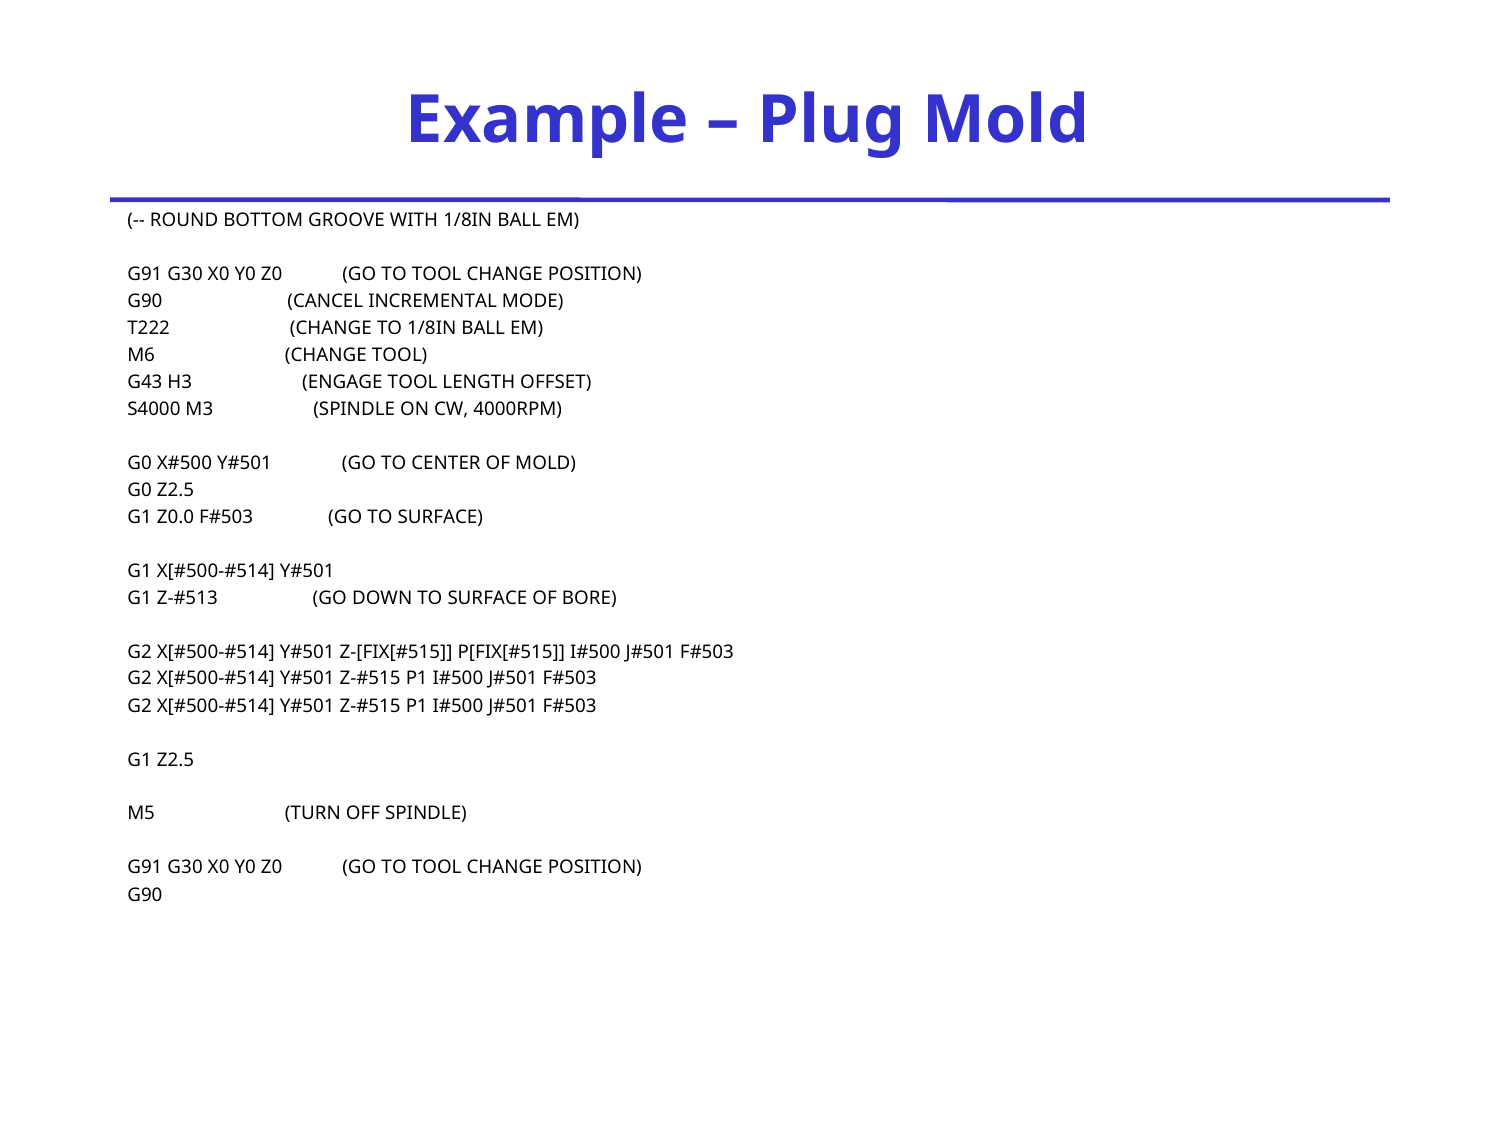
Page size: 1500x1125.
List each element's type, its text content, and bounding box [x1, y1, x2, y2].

title Example – Plug Mold [112, 29, 1384, 199]
list (-- ROUND BOTTOM GROOVE WITH 1/8IN BALL EM) G91 G30 X0 Y0 Z0 (GO TO TOOL CHANGE POSITION) G90 (CANCEL INCREMENTAL MODE) T222 (CHANGE TO 1/8IN BALL EM) M6 (CHANGE TOOL) G43 H3 (ENGAGE TOOL LENGTH OFFSET) S4000 M3 (SPINDLE ON CW, 4000RPM) G0 X#500 Y#501 (GO TO CENTER OF MOLD) G0 Z2.5 G1 Z0.0 F#503 (GO TO SURFACE) G1 X[#500-#514] Y#501 G1 Z-#513 (GO DOWN TO SURFACE OF BORE) G2 X[#500-#514] Y#501 Z-[FIX[#515]] P[FIX[#515]] I#500 J#501 F#503 G2 X[#500-#514] Y#501 Z-#515 P1 I#500 J#501 F#503 G2 X[#500-#514] Y#501 Z-#515 P1 I#500 J#501 F#503 G1 Z2.5 M5 (TURN OFF SPINDLE) G91 G30 X0 Y0 Z0 (GO TO TOOL CHANGE POSITION) G90 [112, 199, 1384, 934]
